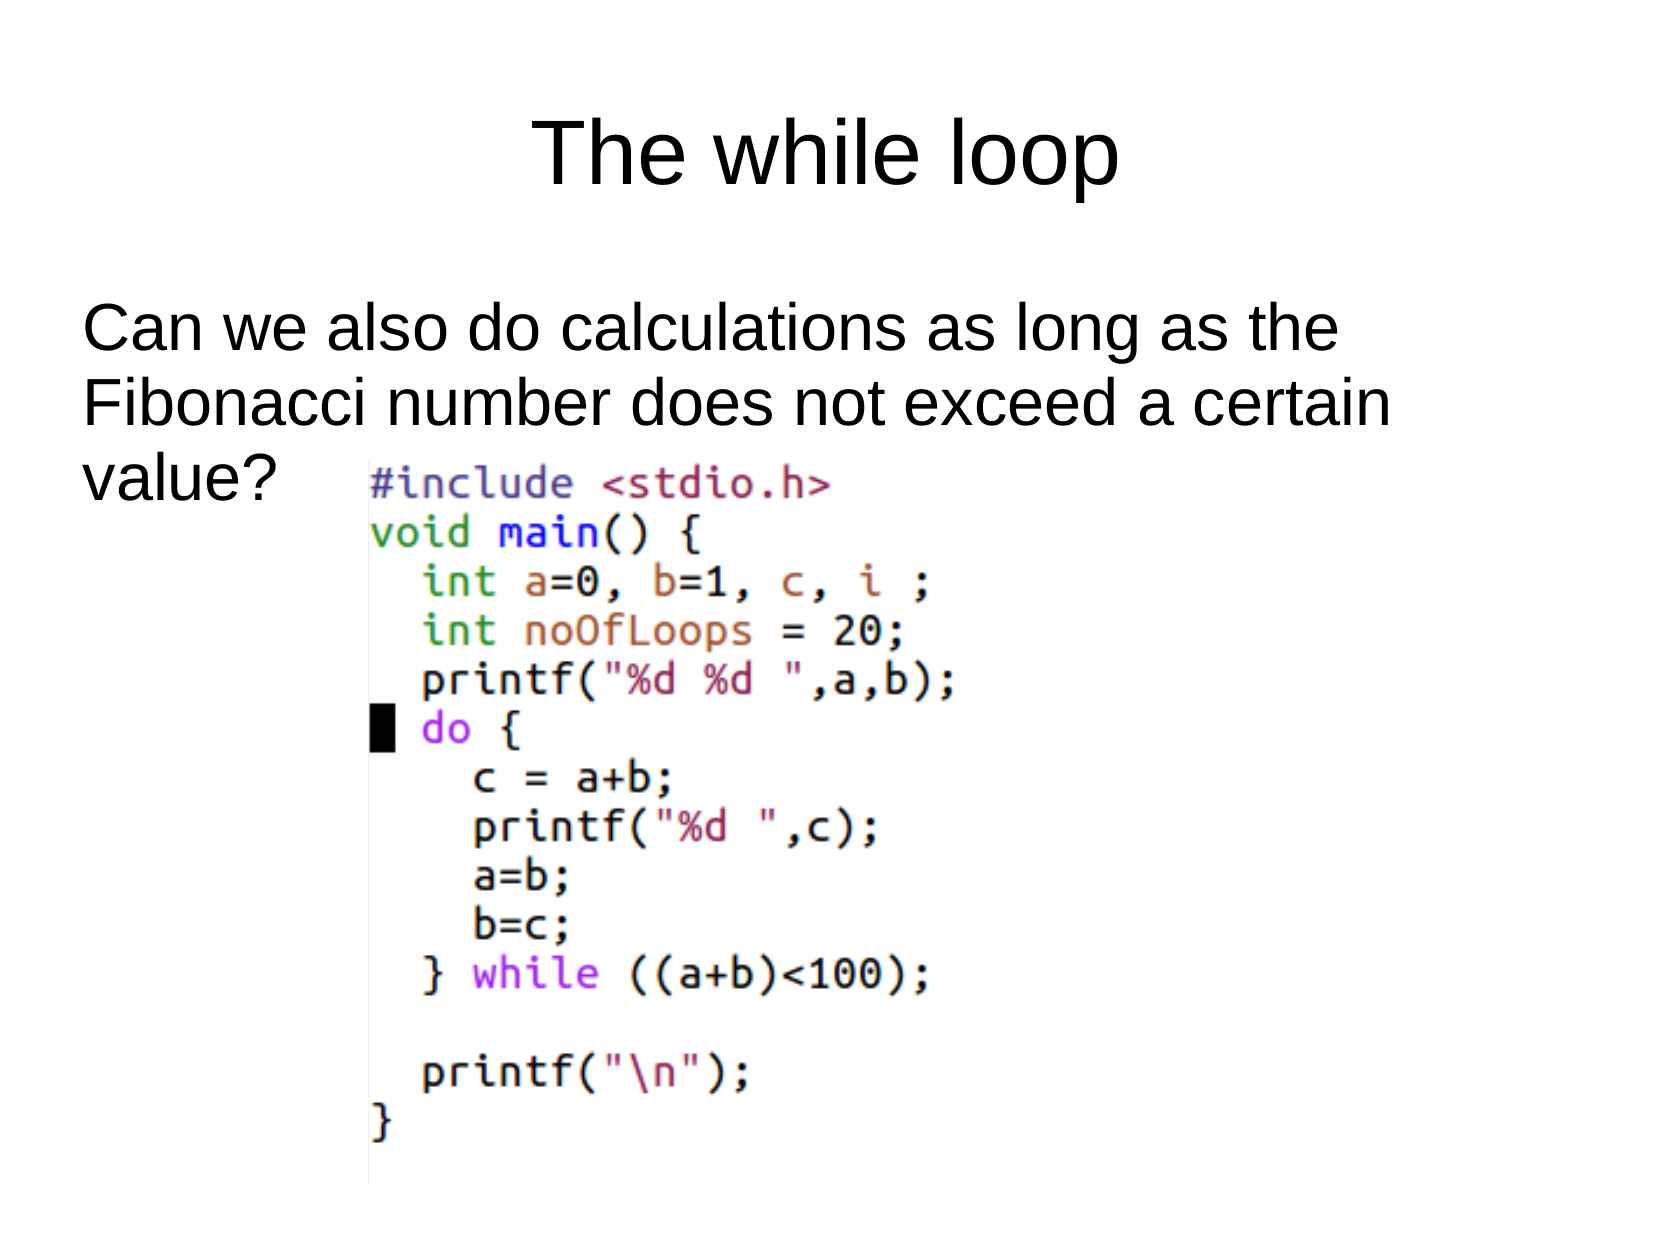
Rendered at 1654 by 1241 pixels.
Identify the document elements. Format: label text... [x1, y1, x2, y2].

list Can we also do calculations as long as the Fibonacci number does not exceed a certain value? [82, 290, 1571, 1010]
picture [368, 459, 1006, 1185]
title The while loop [82, 49, 1571, 257]
